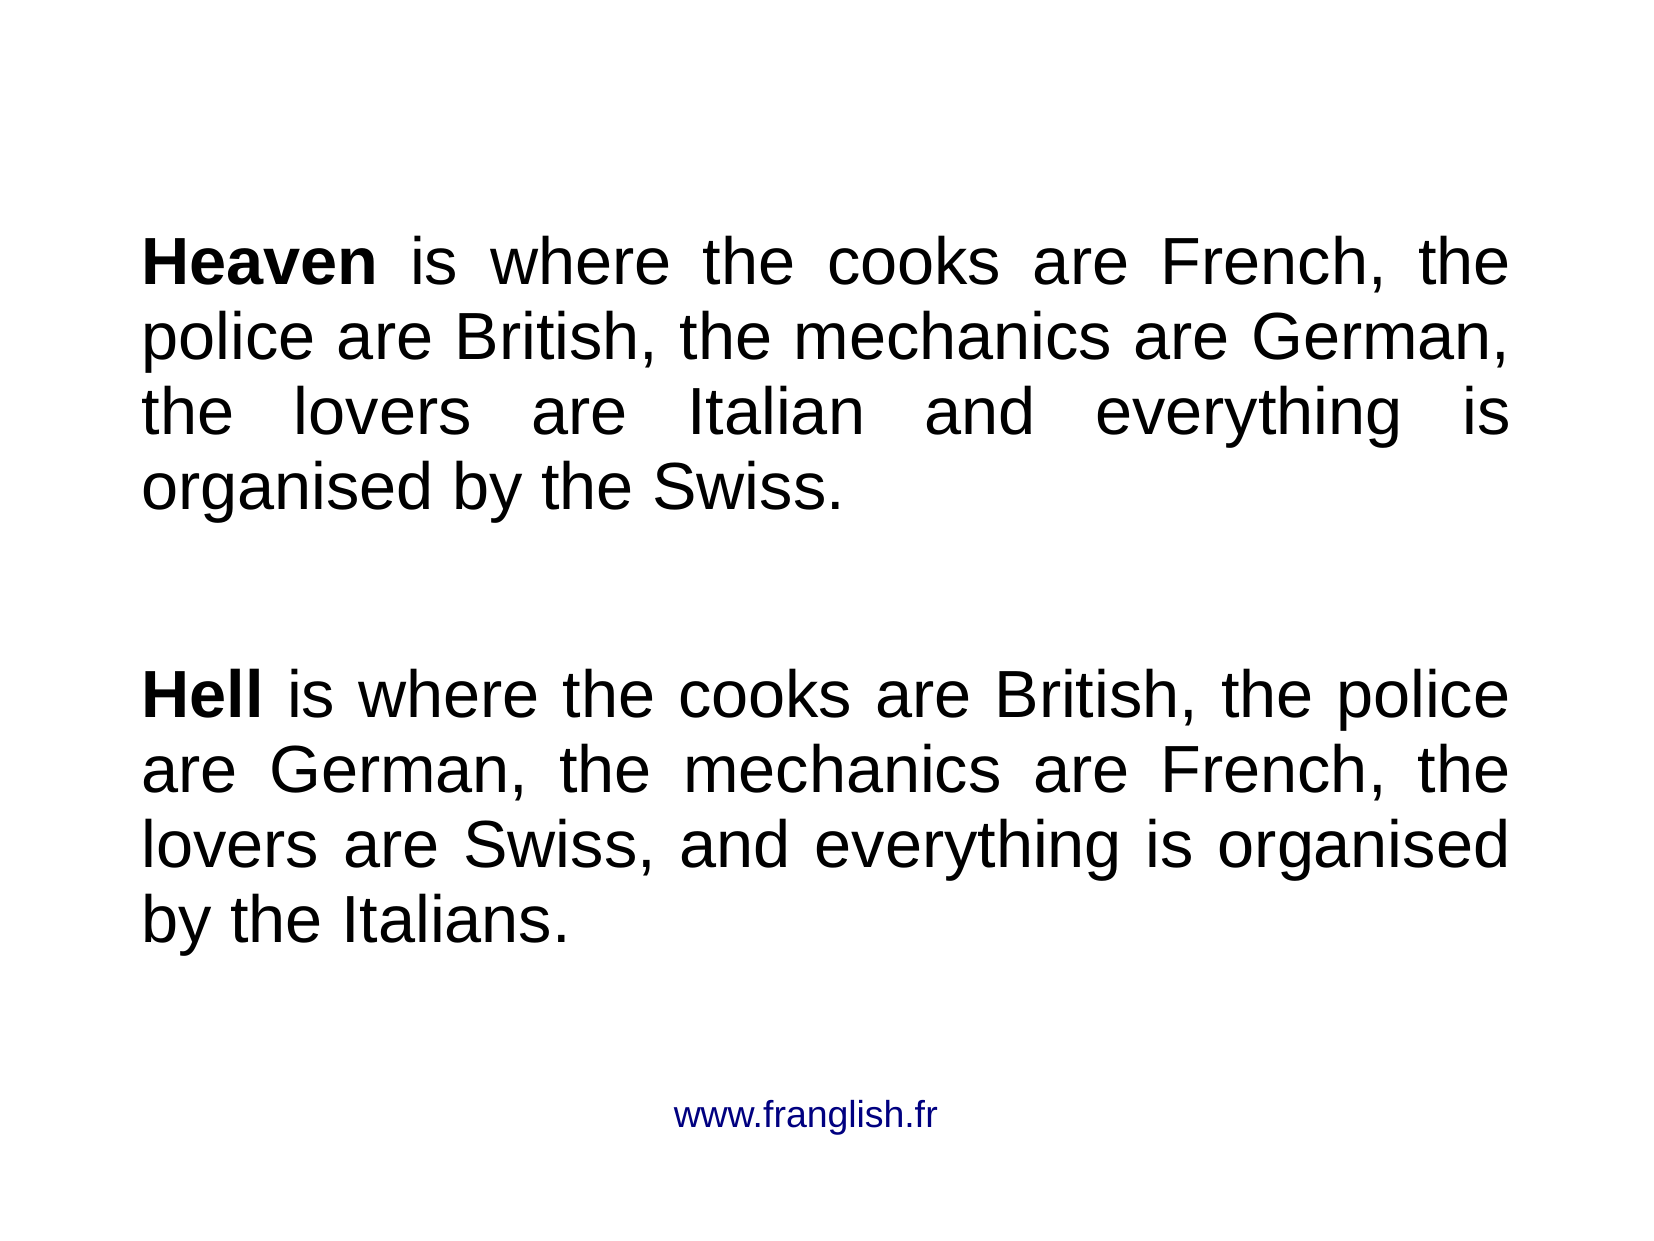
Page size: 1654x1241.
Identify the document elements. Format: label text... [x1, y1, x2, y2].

list Heaven is where the cooks are French, the police are British, the mechanics are German, the lovers are Italian and everything is organised by the Swiss. Hell is where the cooks are British, the police are German, the mechanics are French, the lovers are Swiss, and everything is organised by the Italians. [141, 224, 1512, 1043]
text_box www.franglish.fr [658, 1086, 1004, 1158]
